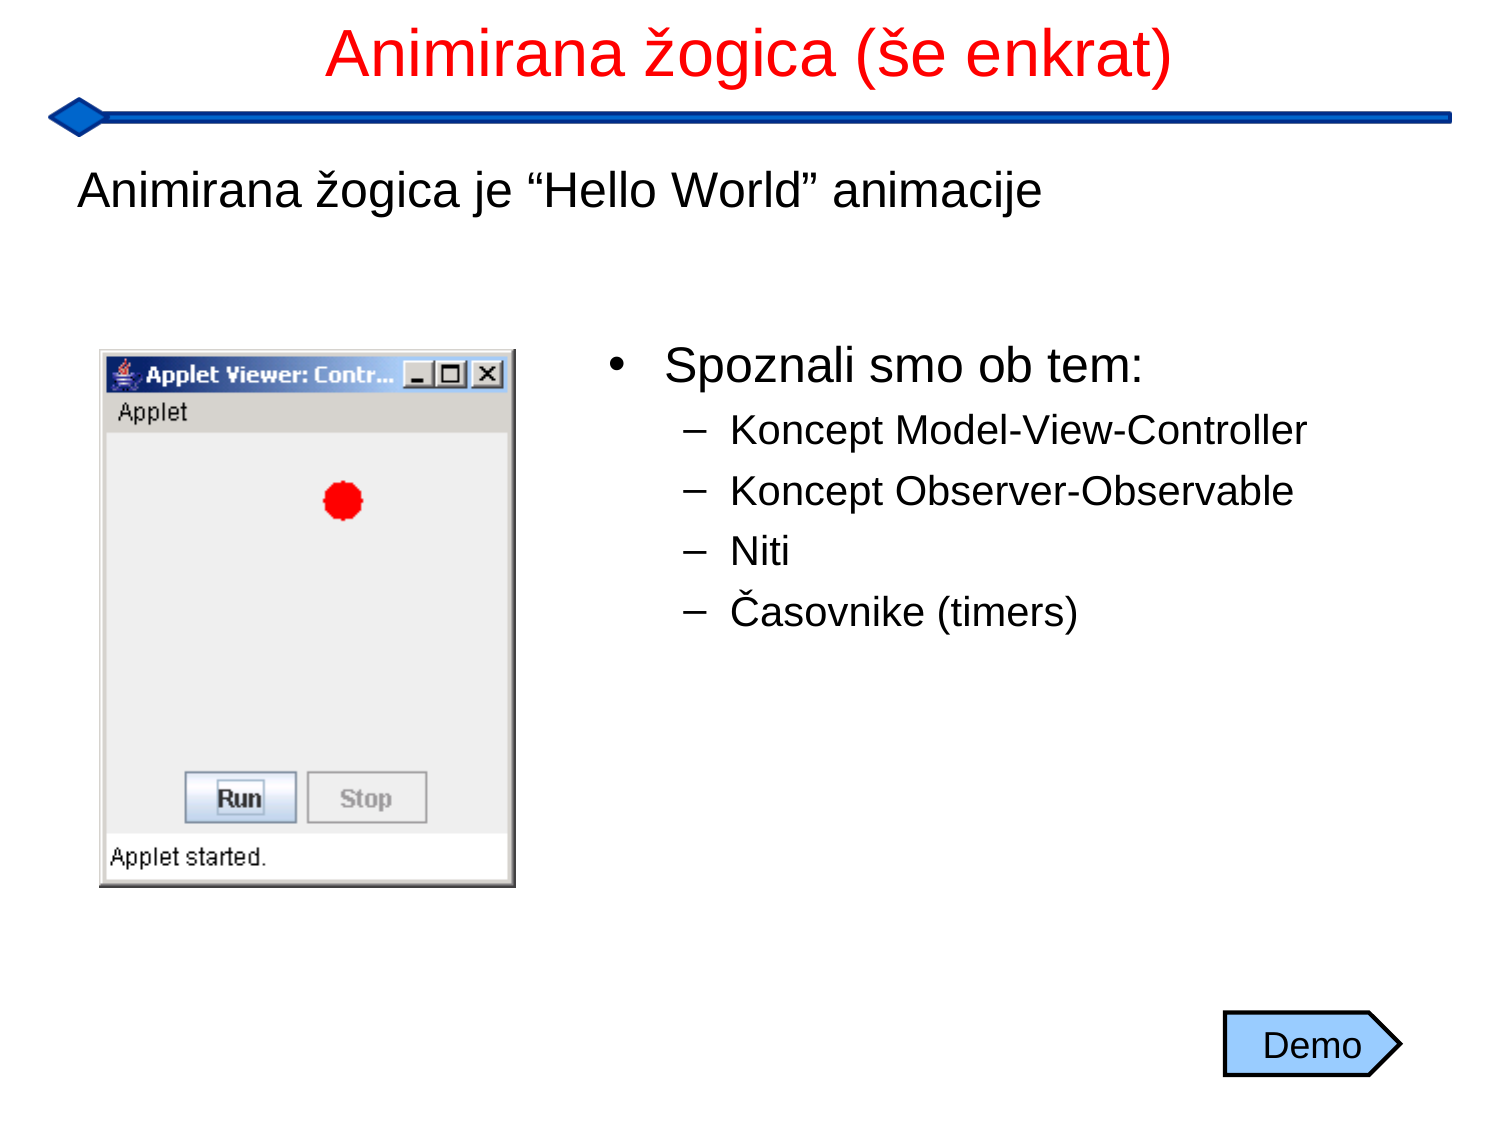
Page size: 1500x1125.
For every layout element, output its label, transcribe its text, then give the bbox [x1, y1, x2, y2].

picture [99, 349, 516, 888]
picture [48, 100, 1452, 137]
text_box Spoznali smo ob tem: Koncept Model-View-Controller Koncept Observer-Observable Niti Časovnike (timers) [593, 324, 1500, 1007]
title Animirana žogica (še enkrat) [12, 0, 1488, 100]
text_box Demo [1224, 1012, 1401, 1076]
text_box Animirana žogica je “Hello World” animacije [62, 149, 1500, 288]
